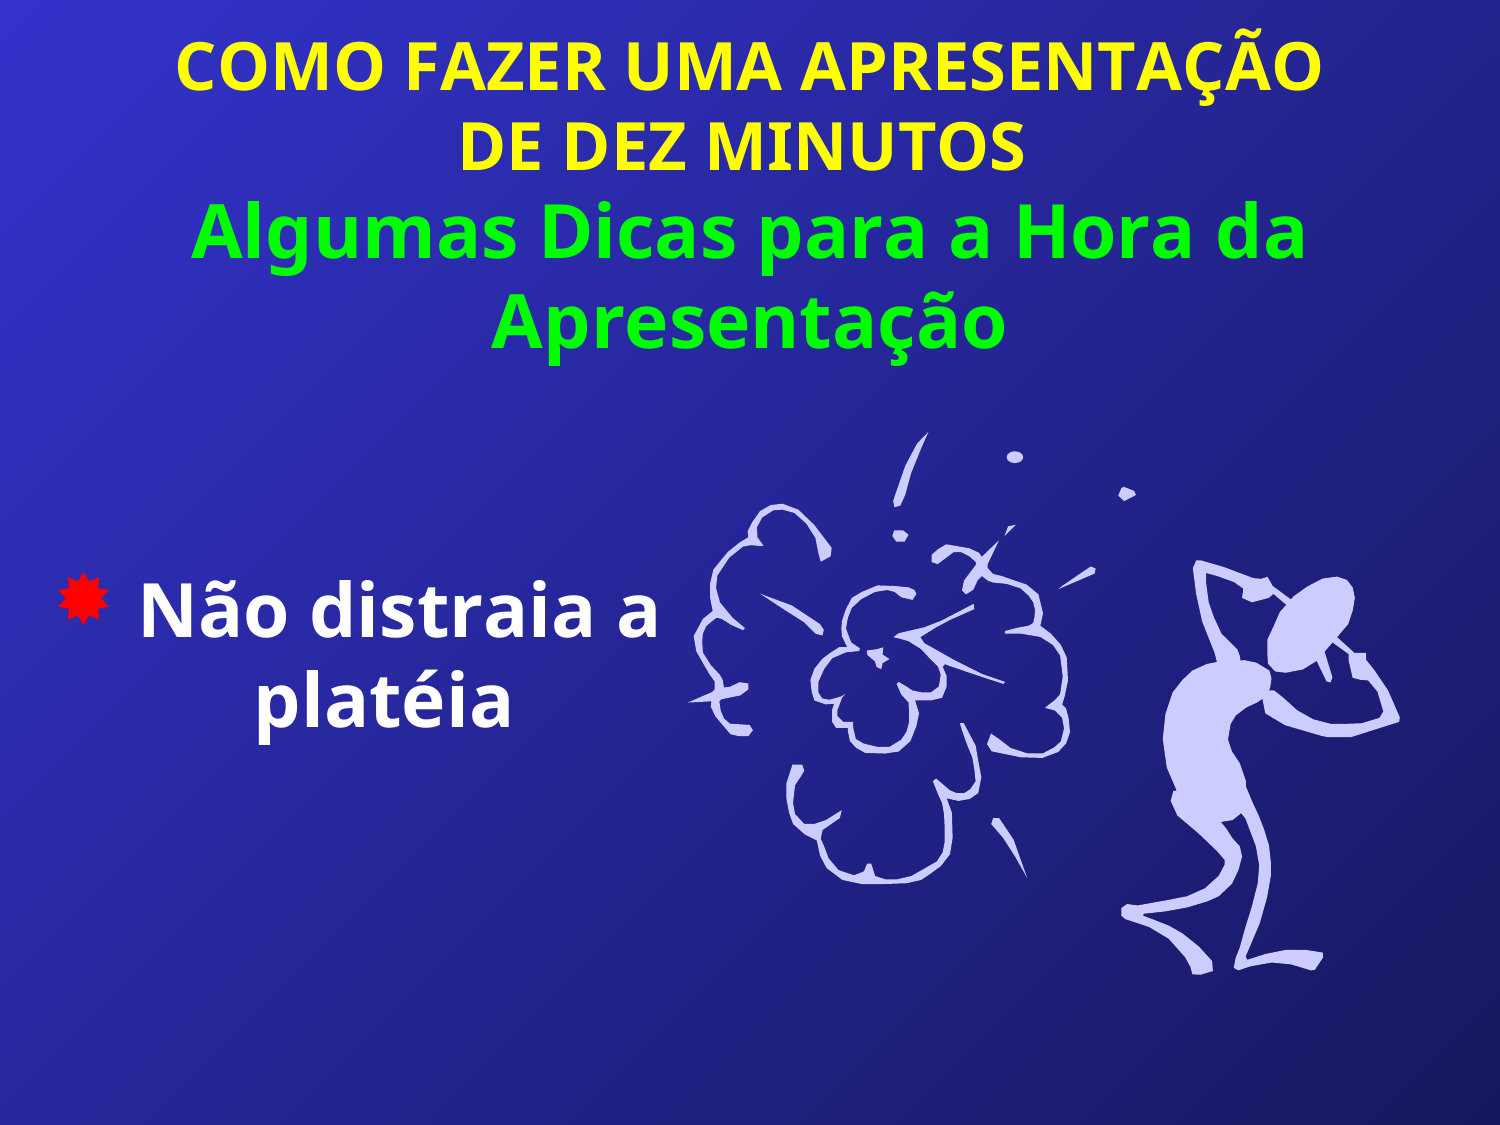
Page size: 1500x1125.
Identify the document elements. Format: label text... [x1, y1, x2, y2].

chart [687, 431, 1401, 975]
title COMO FAZER UMA APRESENTAÇÃO DE DEZ MINUTOS Algumas Dicas para a Hora da Apresentação [112, 16, 1388, 372]
list Não distraia a platéia [0, 337, 713, 1013]
